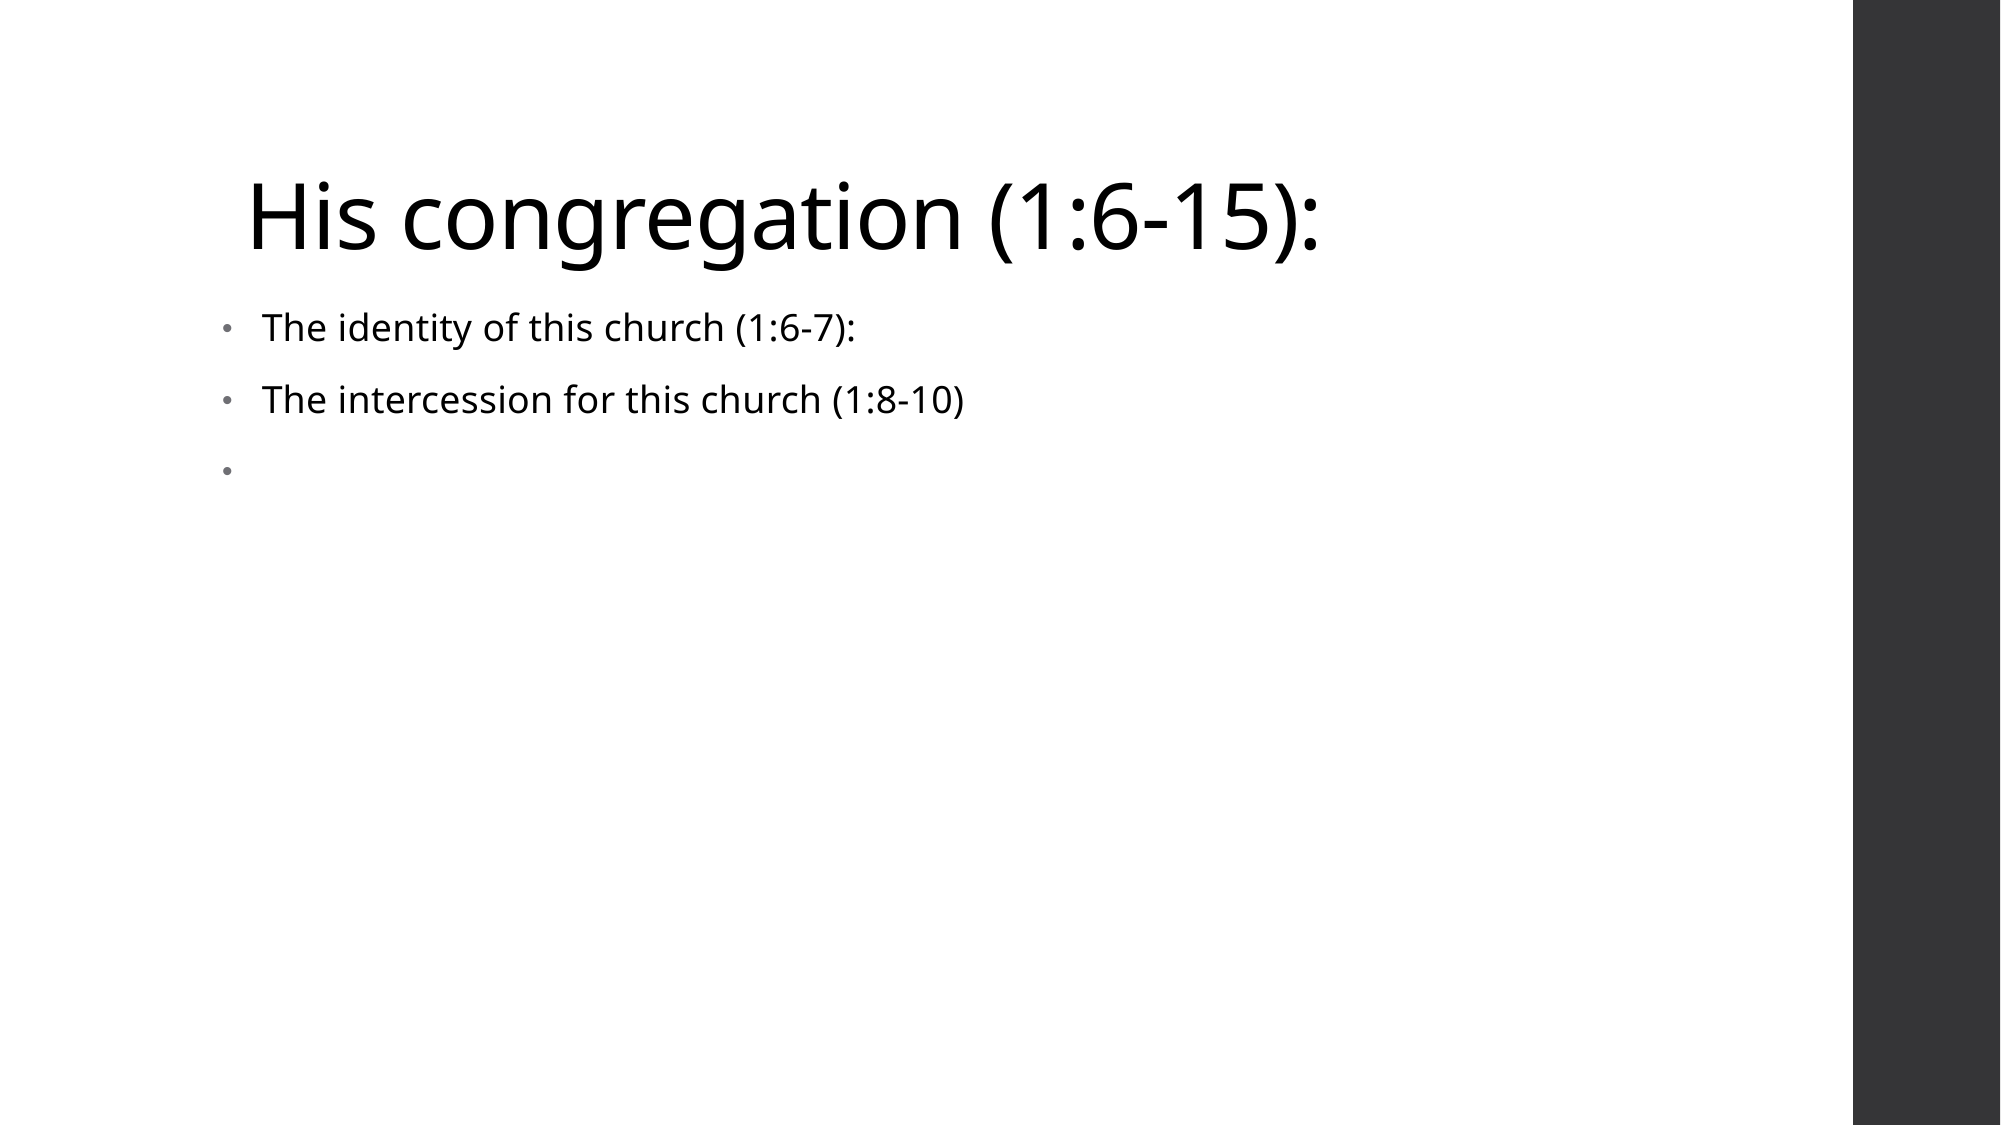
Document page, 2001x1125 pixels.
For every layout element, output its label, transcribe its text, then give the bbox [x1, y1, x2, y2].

title His congregation (1:6-15): [206, 60, 1797, 278]
list The identity of this church (1:6-7): The intercession for this church (1:8-10) [206, 299, 1617, 1014]
